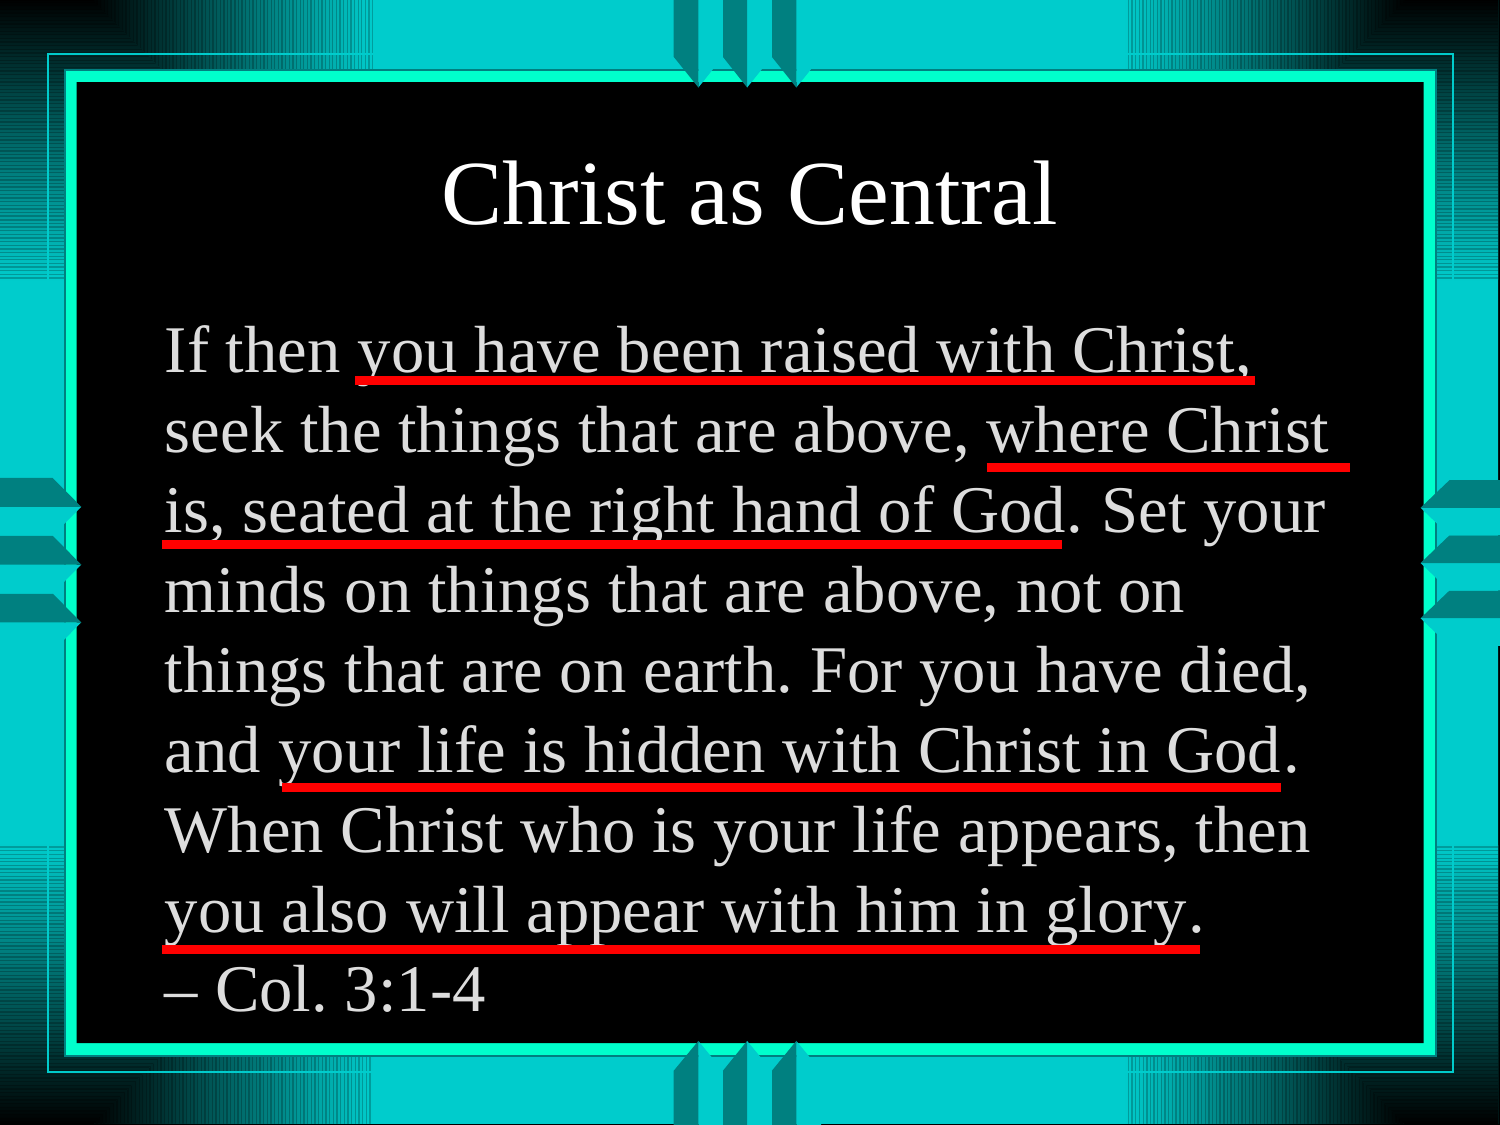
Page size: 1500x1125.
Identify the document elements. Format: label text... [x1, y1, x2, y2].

text_box If then you have been raised with Christ, seek the things that are above, where Christ is, seated at the right hand of God. Set your minds on things that are above, not on things that are on earth. For you have died, and your life is hidden with Christ in God. When Christ who is your life appears, then you also will appear with him in glory. – Col. 3:1-4 [150, 298, 1351, 1033]
title Christ as Central [112, 99, 1388, 288]
